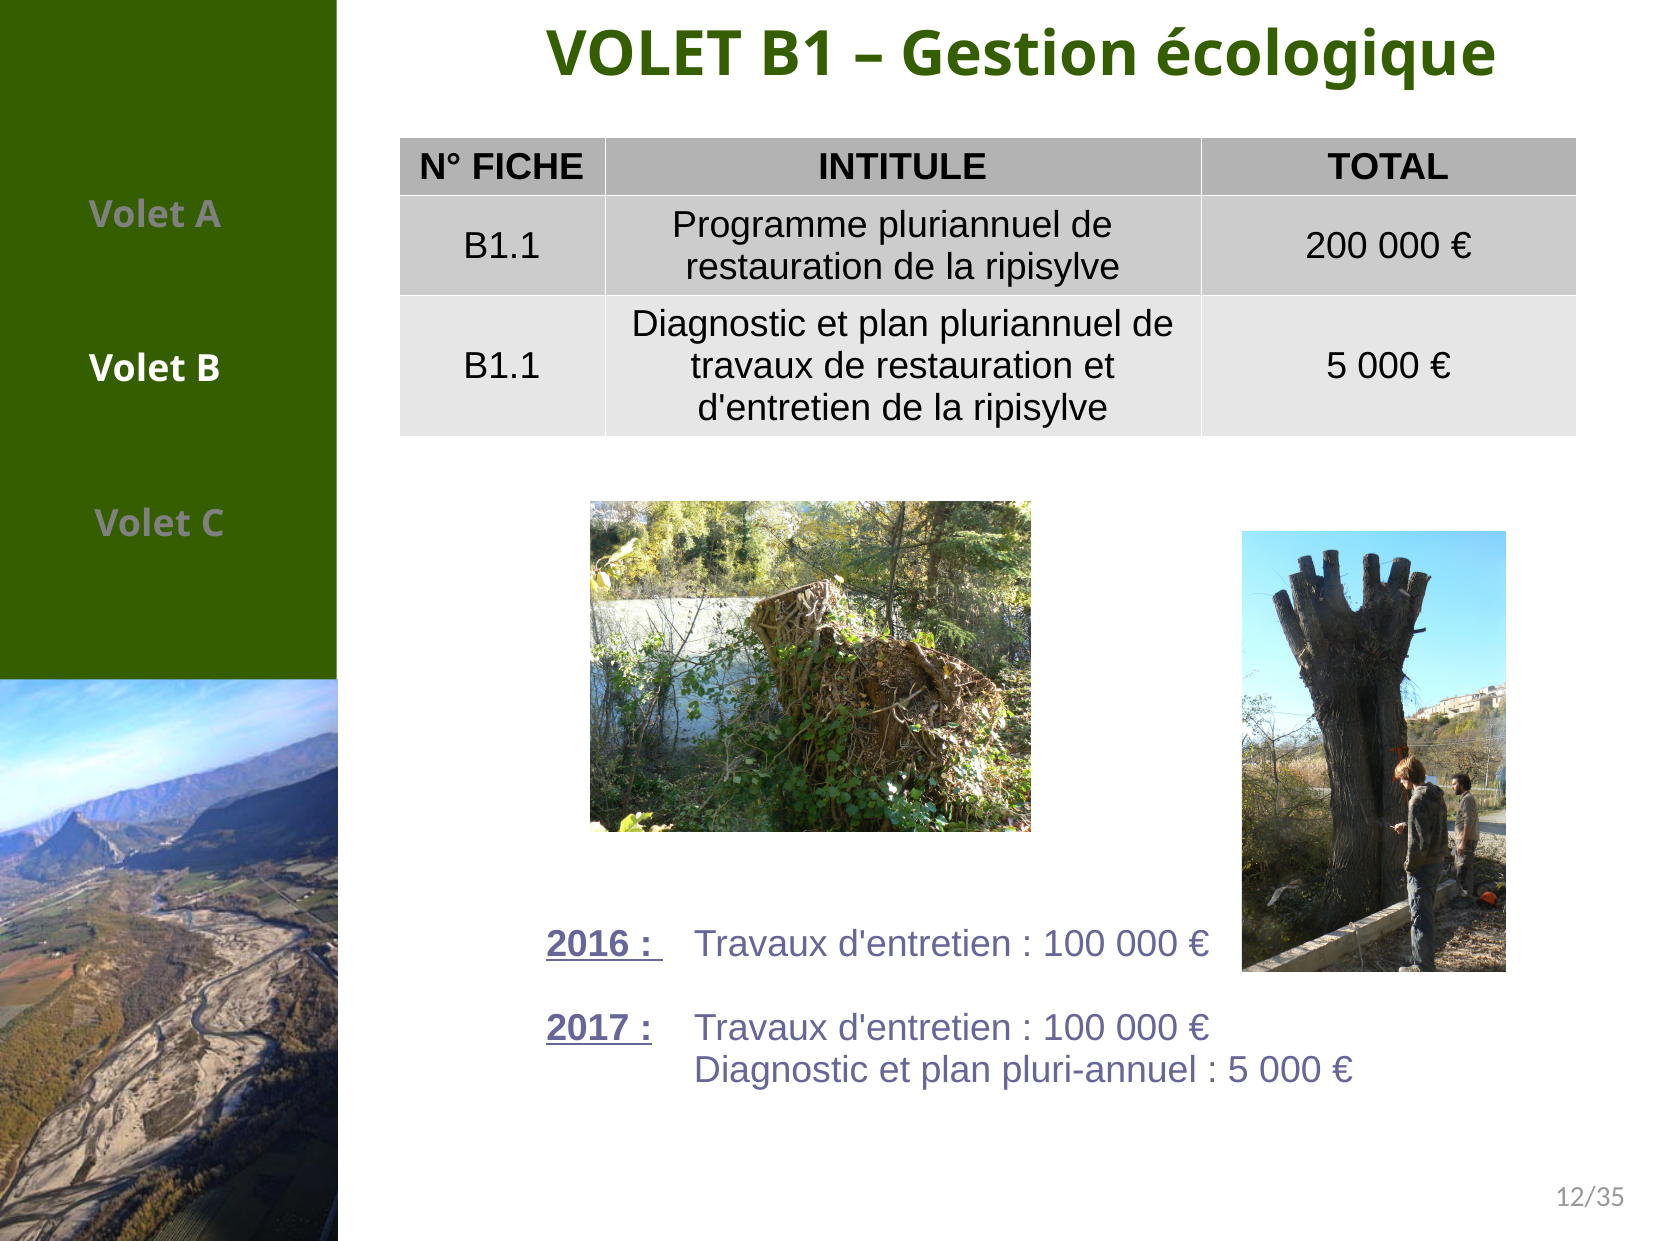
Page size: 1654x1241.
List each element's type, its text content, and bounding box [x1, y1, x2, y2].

text_box Volet A Volet B Volet C [59, 128, 251, 508]
text_box VOLET B1 – Gestion écologique [580, 0, 1466, 137]
table_header INTITULE [606, 138, 1201, 195]
table_cell 200 000 € [1202, 196, 1576, 295]
table_cell B1.1 [400, 296, 605, 436]
picture [0, 679, 338, 1241]
table_cell 5 000 € [1202, 296, 1576, 436]
text_box [0, 0, 337, 680]
table_cell Diagnostic et plan pluriannuel de travaux de restauration et d'entretien de la ripisylve [606, 296, 1201, 436]
table_header N° FICHE [400, 138, 605, 195]
picture [590, 501, 1031, 833]
text_box 2016 : Travaux d'entretien : 100 000 € 2017 : Travaux d'entretien : 100 000 € Diagnostic et plan pluri-annuel : 5 000 € [531, 915, 1477, 1101]
picture [1241, 531, 1506, 972]
table_cell B1.1 [400, 196, 605, 295]
table_header TOTAL [1202, 138, 1576, 195]
table_cell Programme pluriannuel de restauration de la ripisylve [606, 196, 1201, 295]
